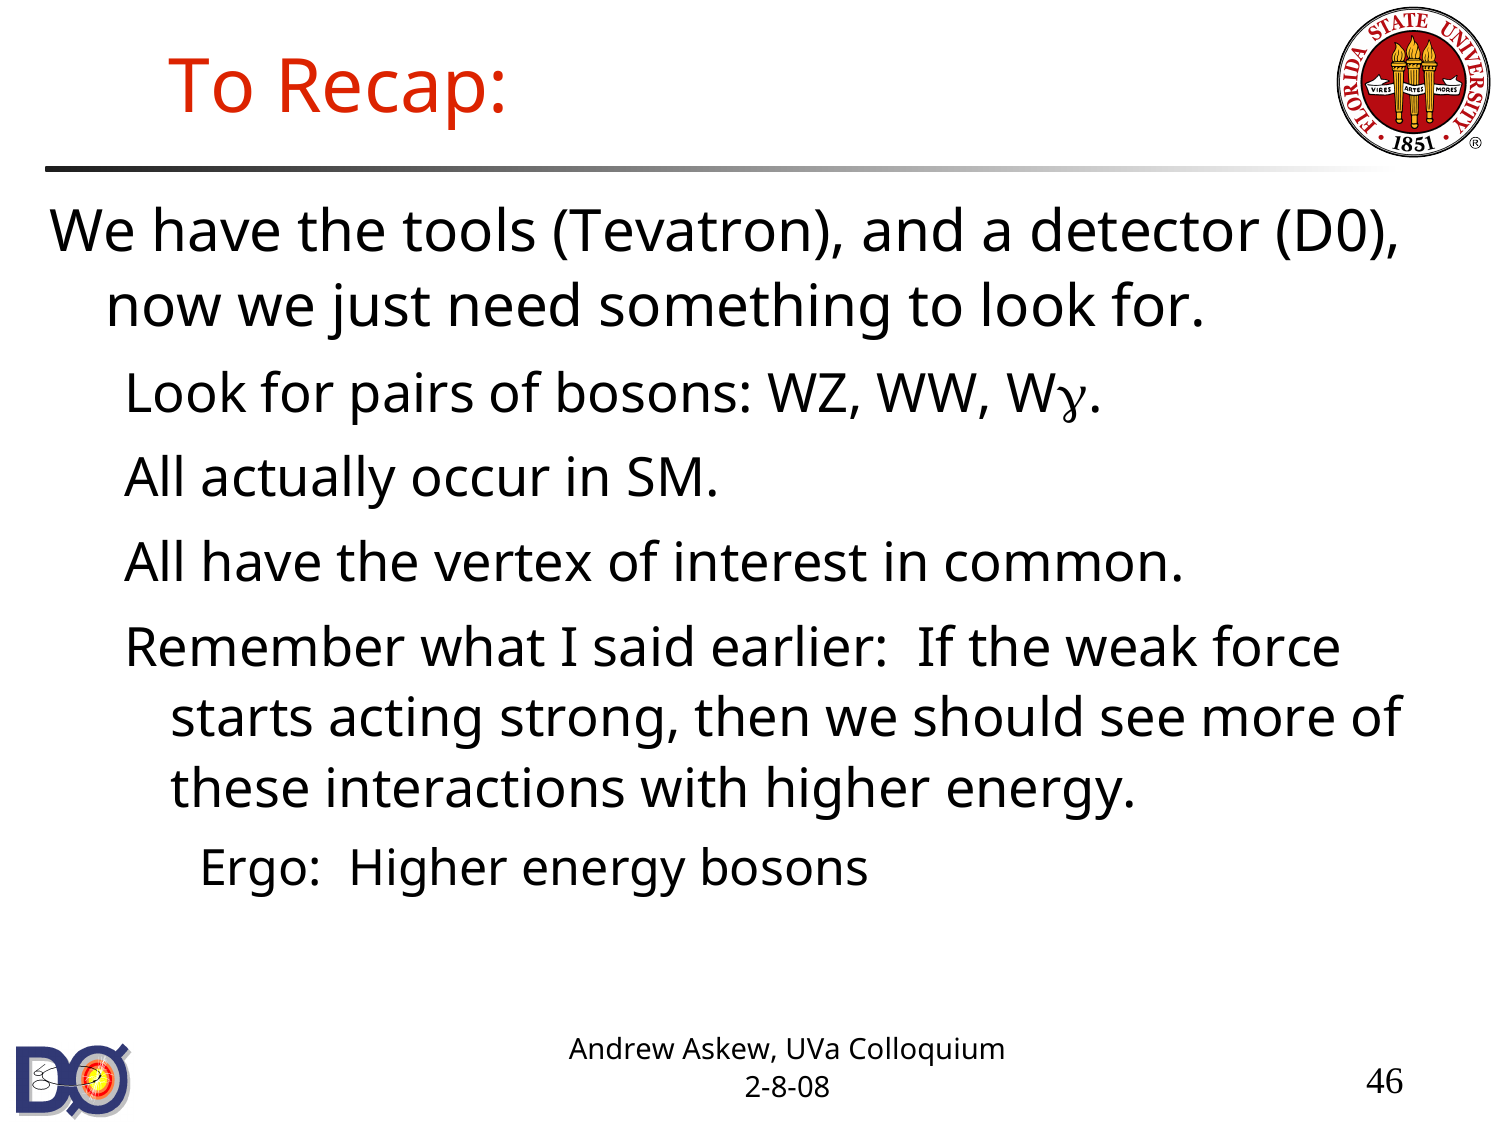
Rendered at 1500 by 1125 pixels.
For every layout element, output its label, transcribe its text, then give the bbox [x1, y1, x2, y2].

picture [9, 1042, 134, 1122]
title To Recap: [168, 29, 1313, 137]
picture [1335, 5, 1492, 159]
list We have the tools (Tevatron), and a detector (D0), now we just need something to look for. Look for pairs of bosons: WZ, WW, Wg. All actually occur in SM. All have the vertex of interest in common. Remember what I said earlier: If the weak force starts acting strong, then we should see more of these interactions with higher energy. Ergo: Higher energy bosons [49, 190, 1408, 974]
